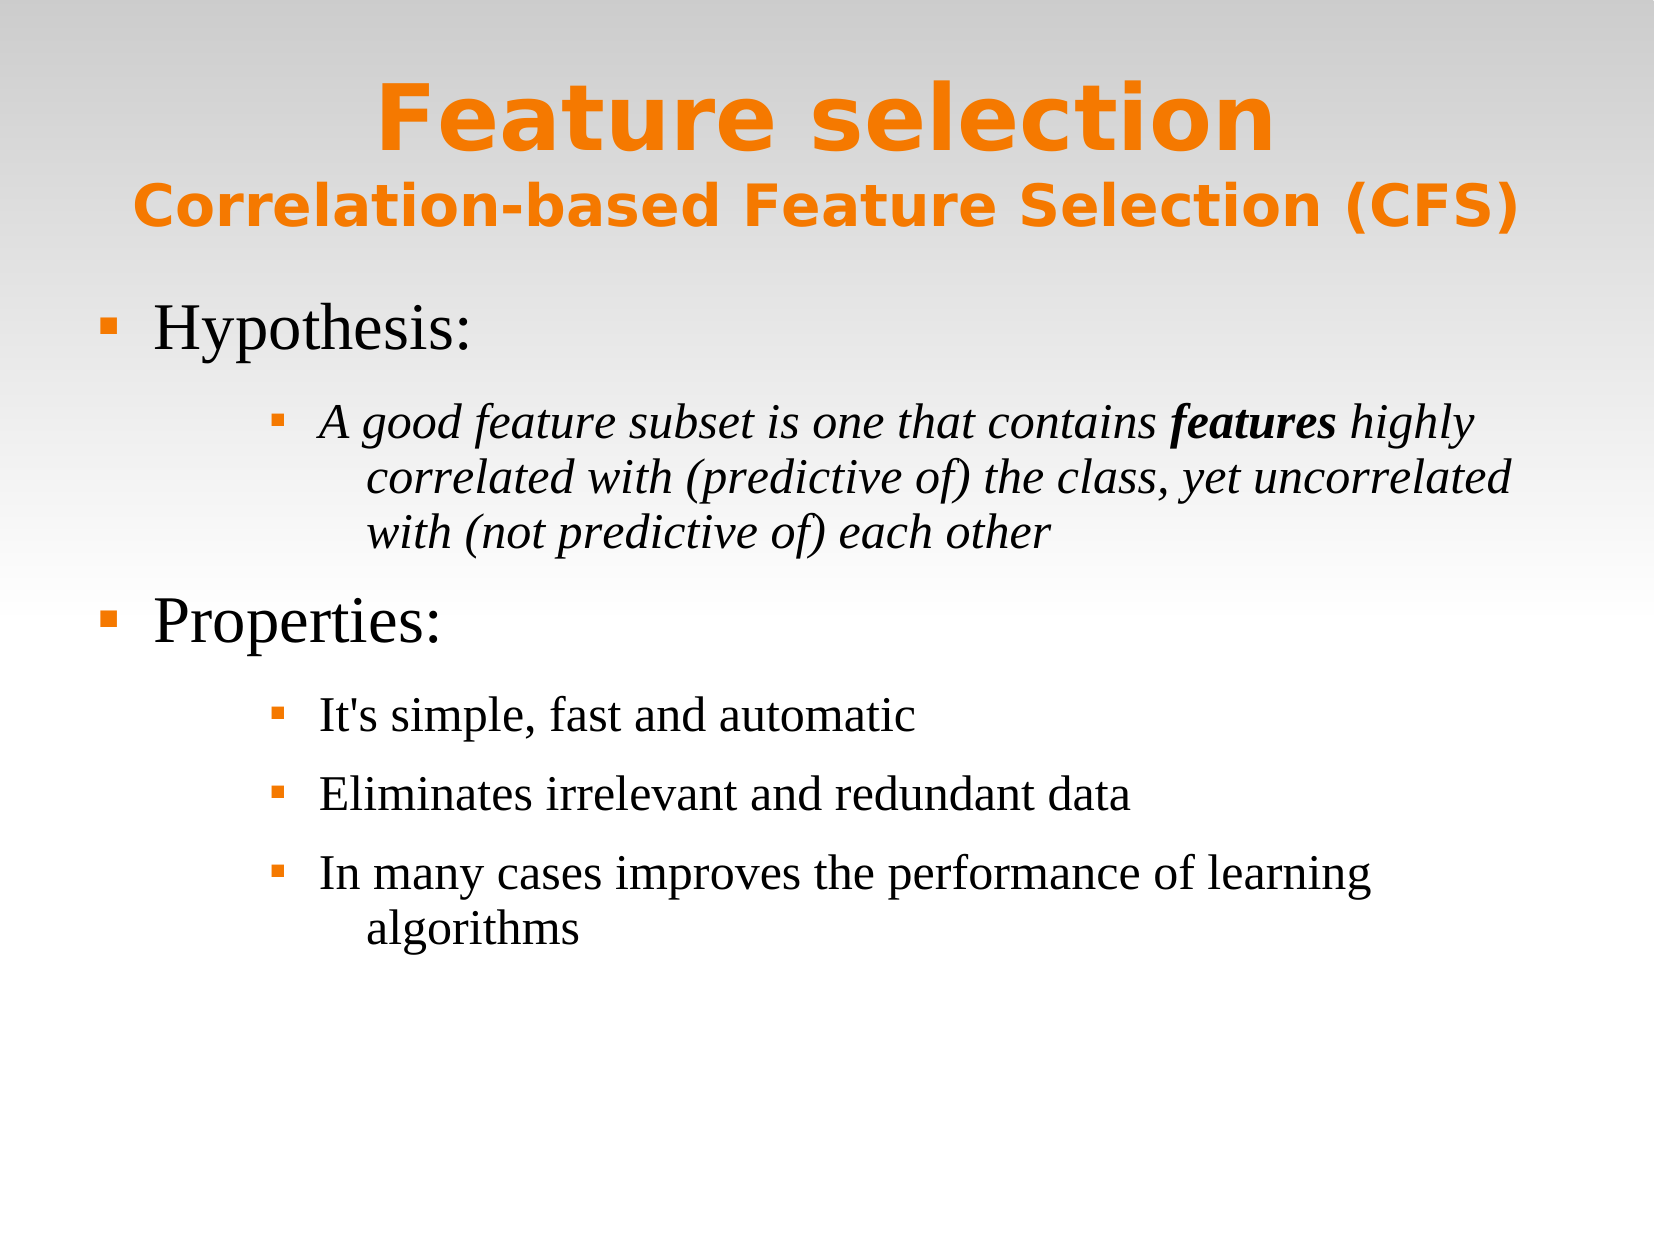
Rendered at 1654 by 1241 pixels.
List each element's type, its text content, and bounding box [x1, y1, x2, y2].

list Hypothesis: A good feature subset is one that contains features highly correlated with (predictive of) the class, yet uncorrelated with (not predictive of) each other Properties: It's simple, fast and automatic Eliminates irrelevant and redundant data In many cases improves the performance of learning algorithms [82, 290, 1571, 1094]
title Feature selection Correlation-based Feature Selection (CFS) [82, 56, 1571, 250]
